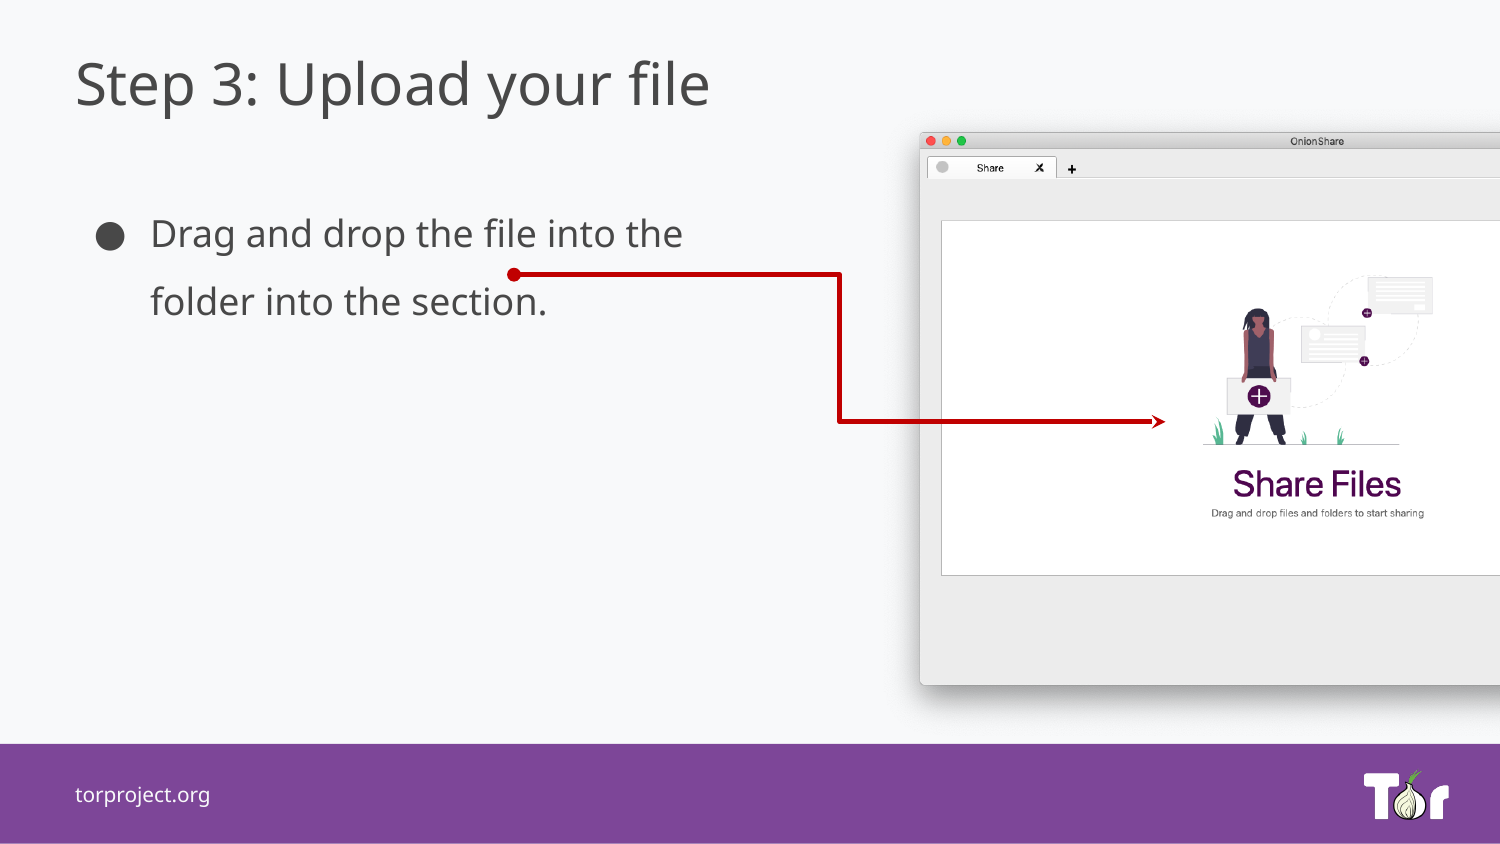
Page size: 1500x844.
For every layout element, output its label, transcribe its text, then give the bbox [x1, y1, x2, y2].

picture [1364, 768, 1449, 820]
title Step 3: Upload your file [75, 46, 1436, 141]
list Drag and drop the file into the folder into the section. [75, 187, 795, 713]
picture [877, 103, 1500, 741]
